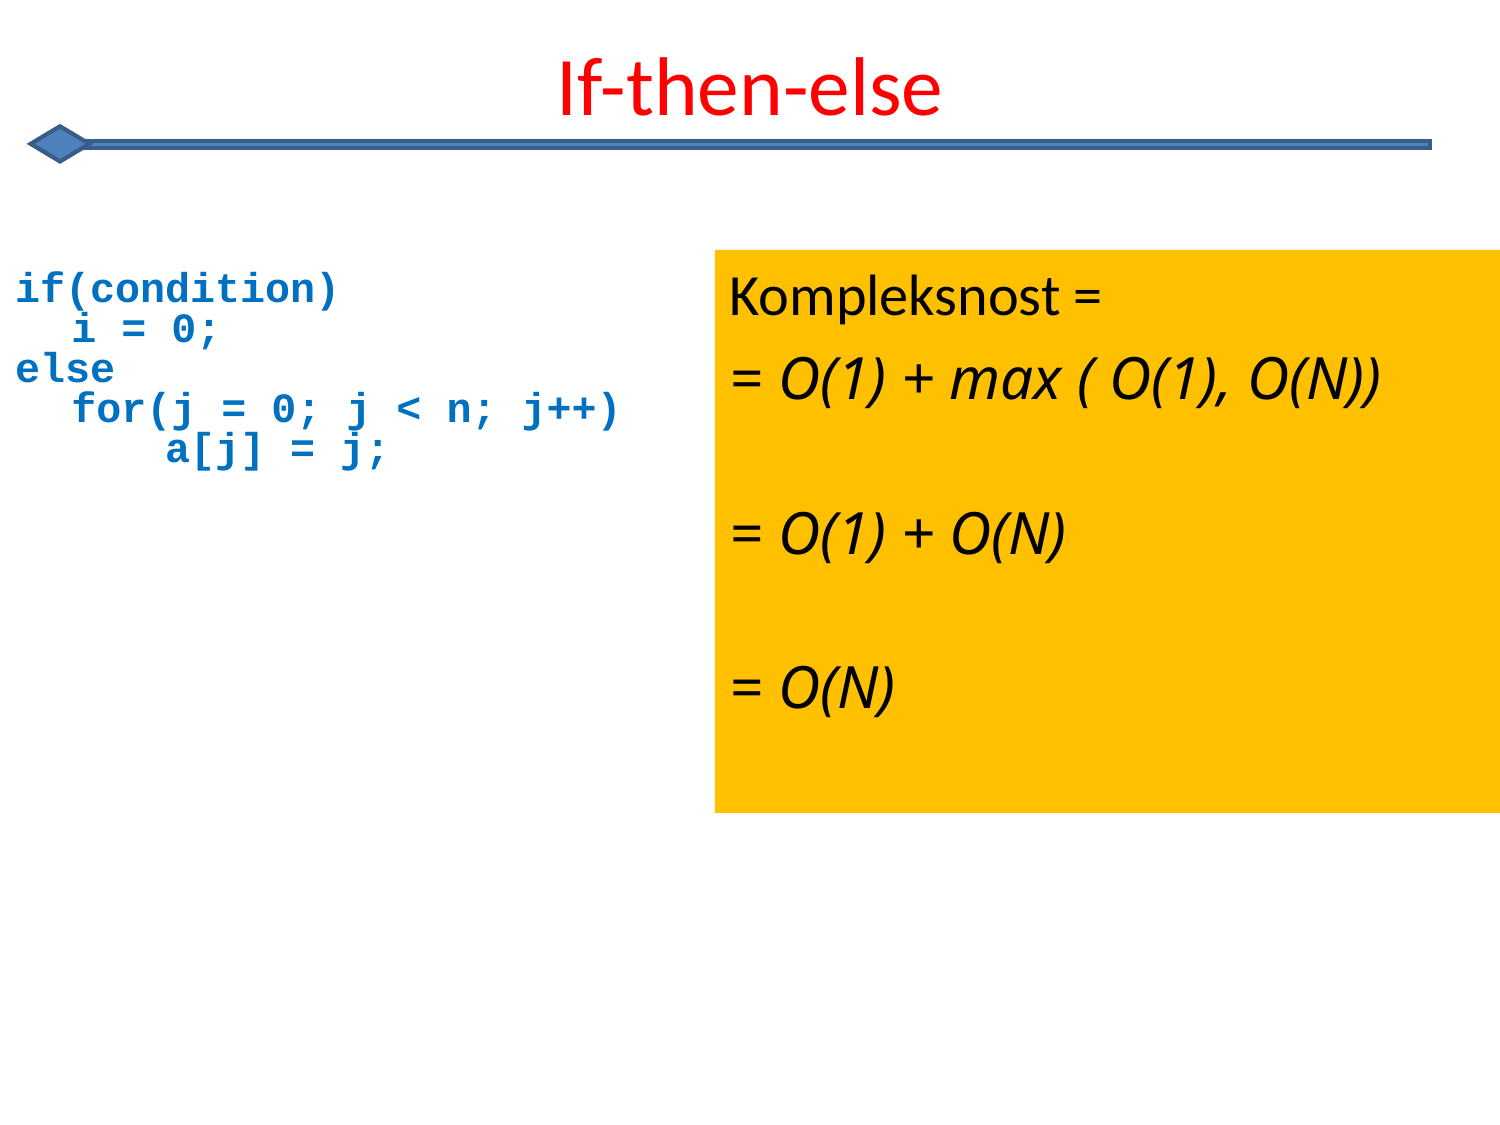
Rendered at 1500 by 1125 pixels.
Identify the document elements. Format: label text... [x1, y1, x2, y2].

title If-then-else [75, 23, 1426, 141]
list if(condition) i = 0; else for(j = 0; j < n; j++) a[j] = j; [0, 262, 663, 1006]
list Kompleksnost = = O(1) + max ( O(1), O(N)) = O(1) + O(N) = O(N) [714, 249, 1500, 813]
